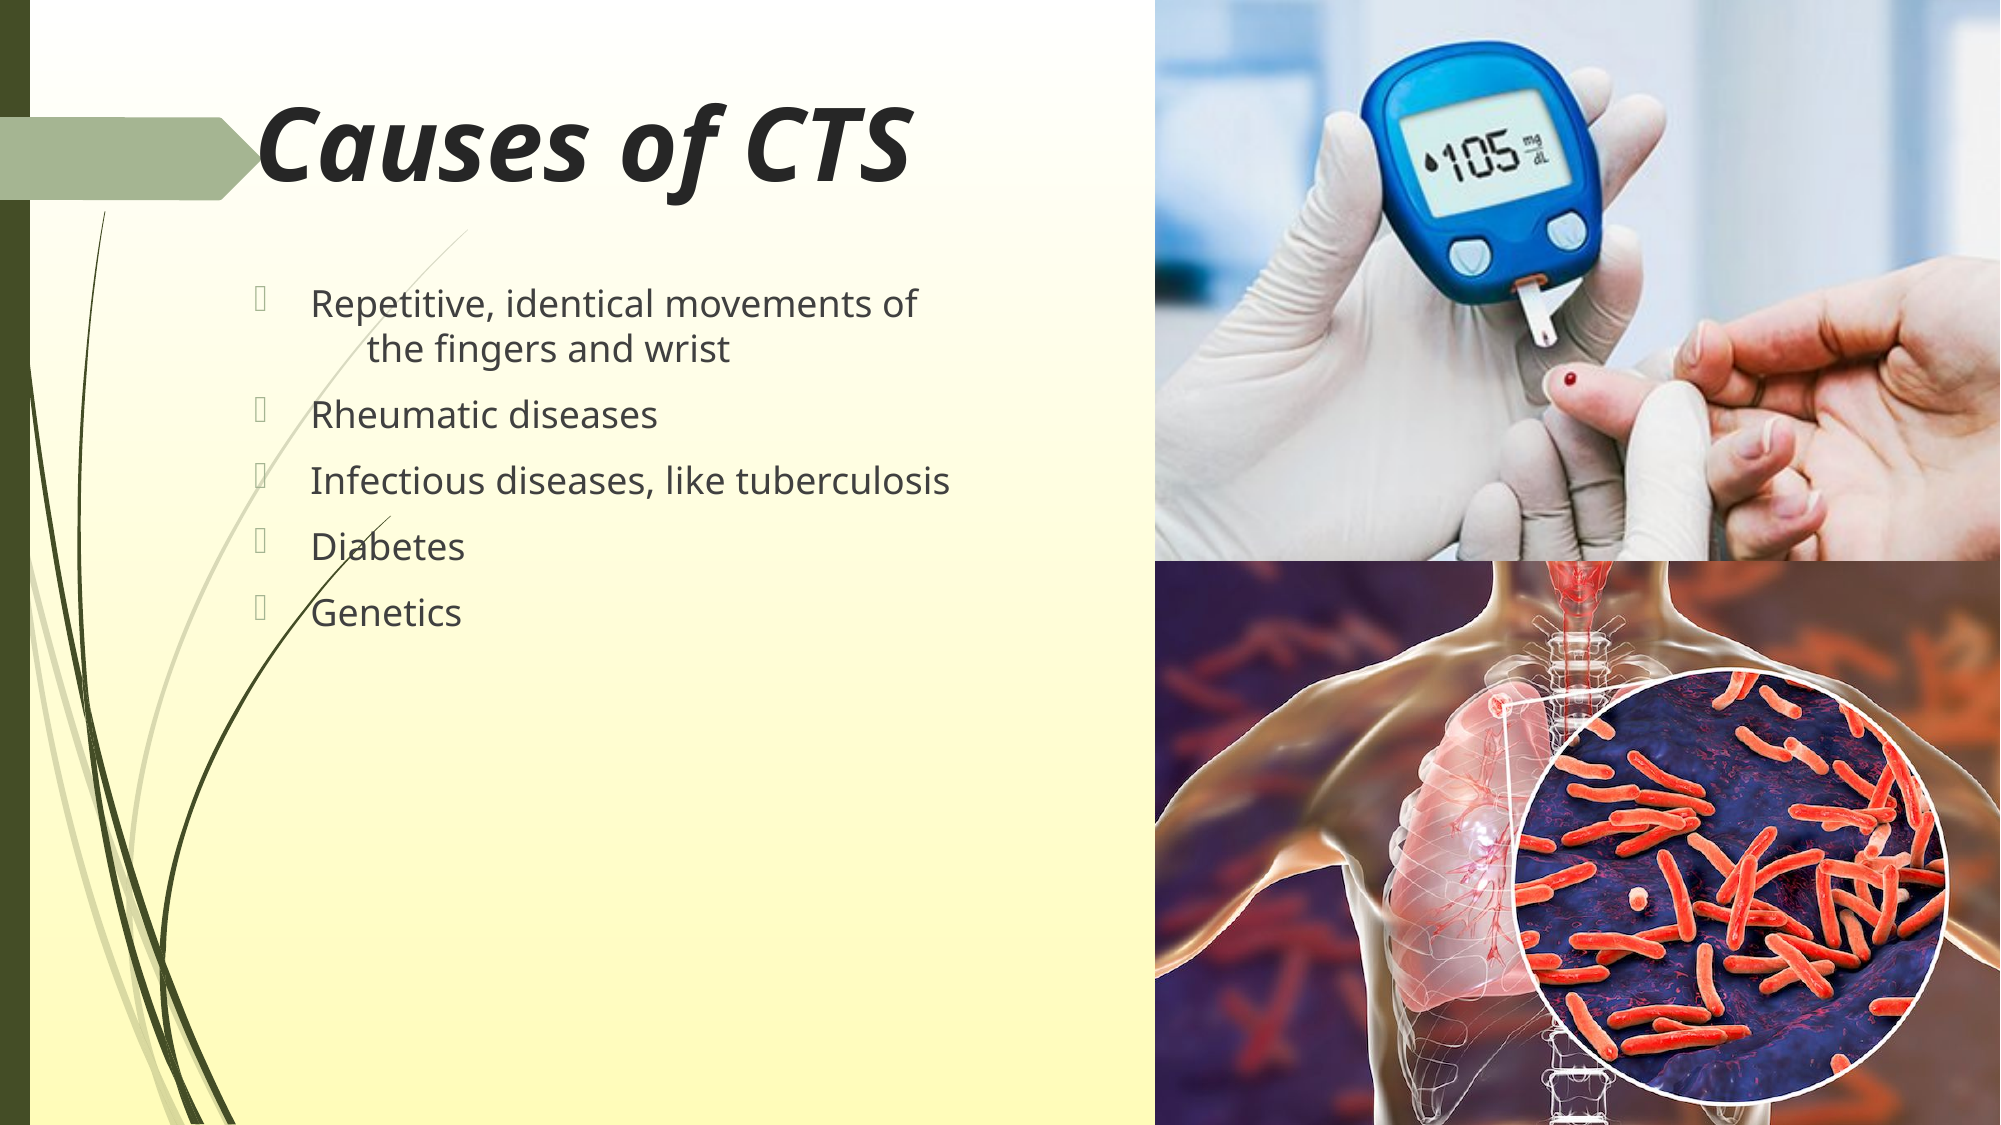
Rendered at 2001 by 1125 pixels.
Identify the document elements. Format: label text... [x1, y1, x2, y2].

picture [1155, 0, 2000, 1125]
title Causes of CTS [239, 71, 1155, 282]
list Repetitive, identical movements of the fingers and wrist Rheumatic diseases Infectious diseases, like tuberculosis Diabetes Genetics [239, 272, 973, 893]
